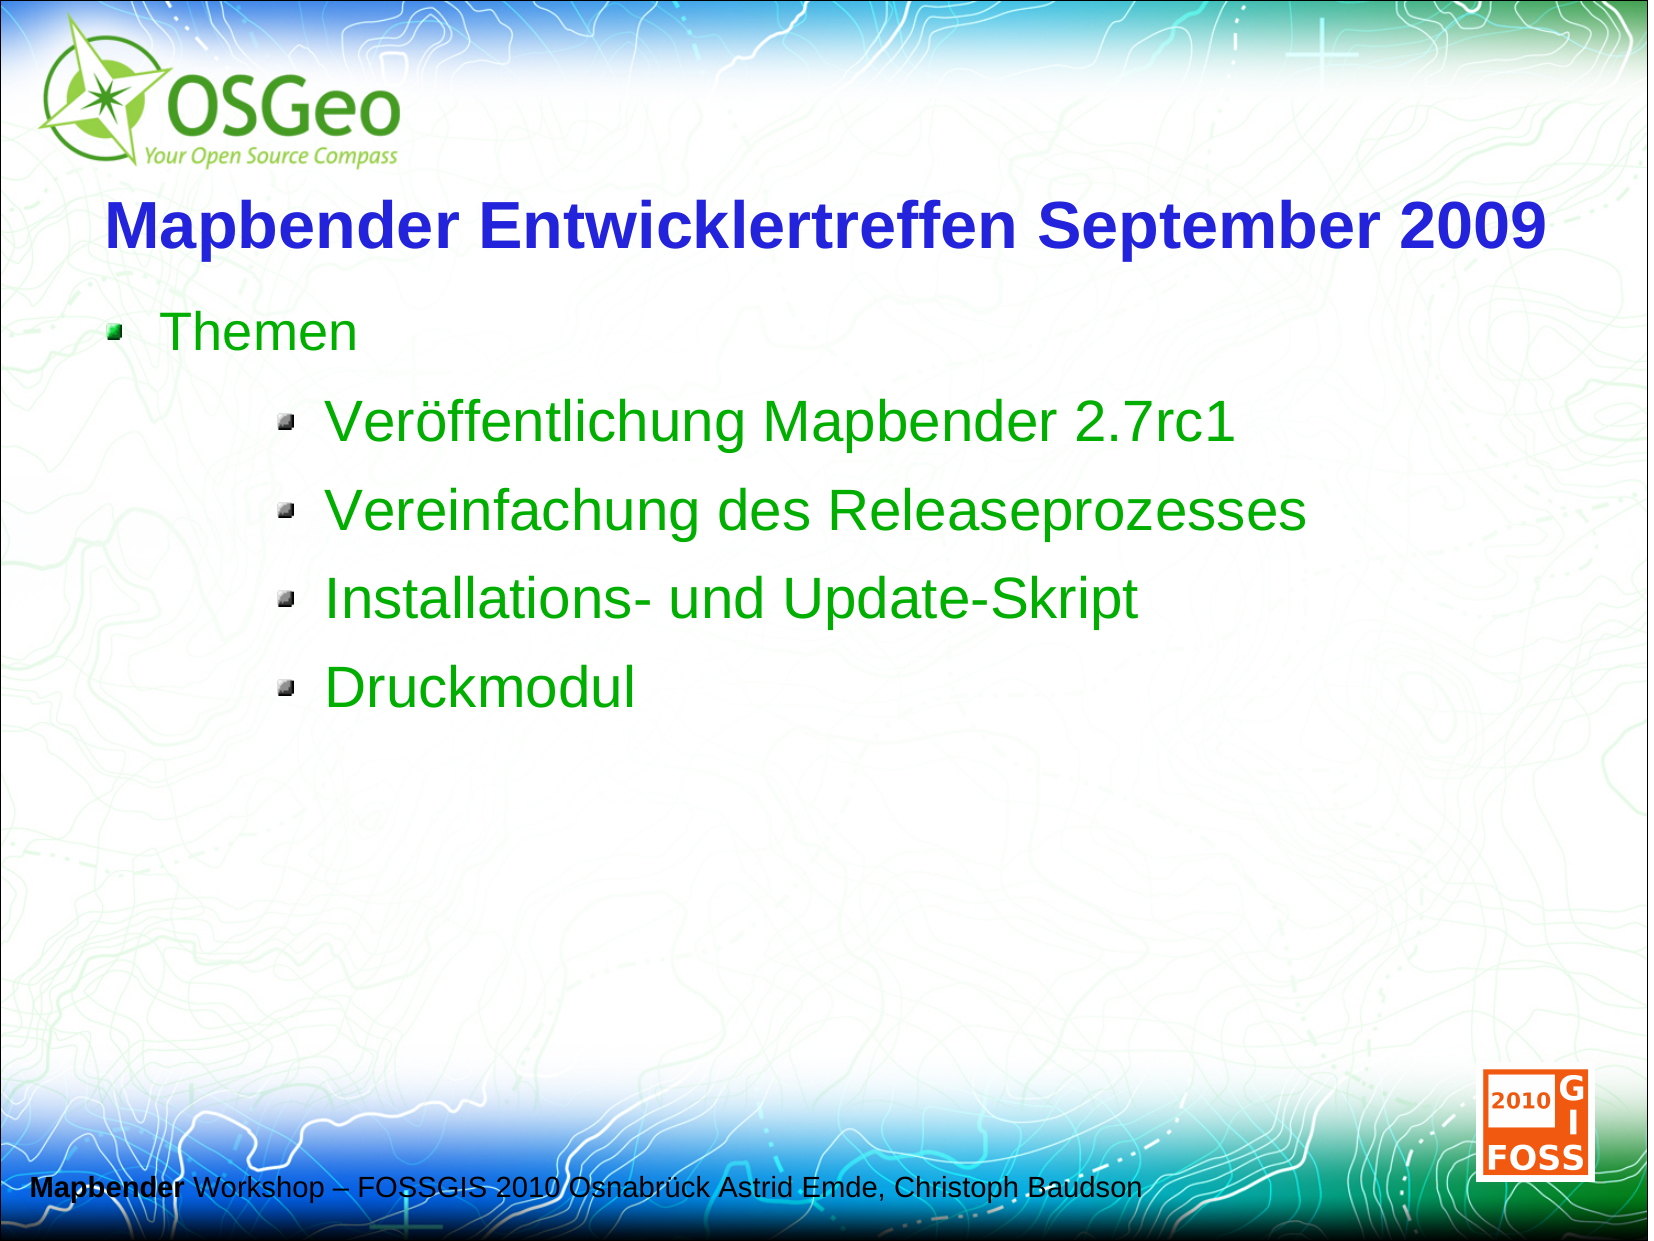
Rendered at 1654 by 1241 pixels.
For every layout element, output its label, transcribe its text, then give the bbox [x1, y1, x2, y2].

picture [1, 1, 1647, 1240]
title Mapbender Entwicklertreffen September 2009 [82, 138, 1571, 314]
list Themen Veröffentlichung Mapbender 2.7rc1 Vereinfachung des Releaseprozesses Installations- und Update-Skript Druckmodul [88, 301, 1577, 1120]
